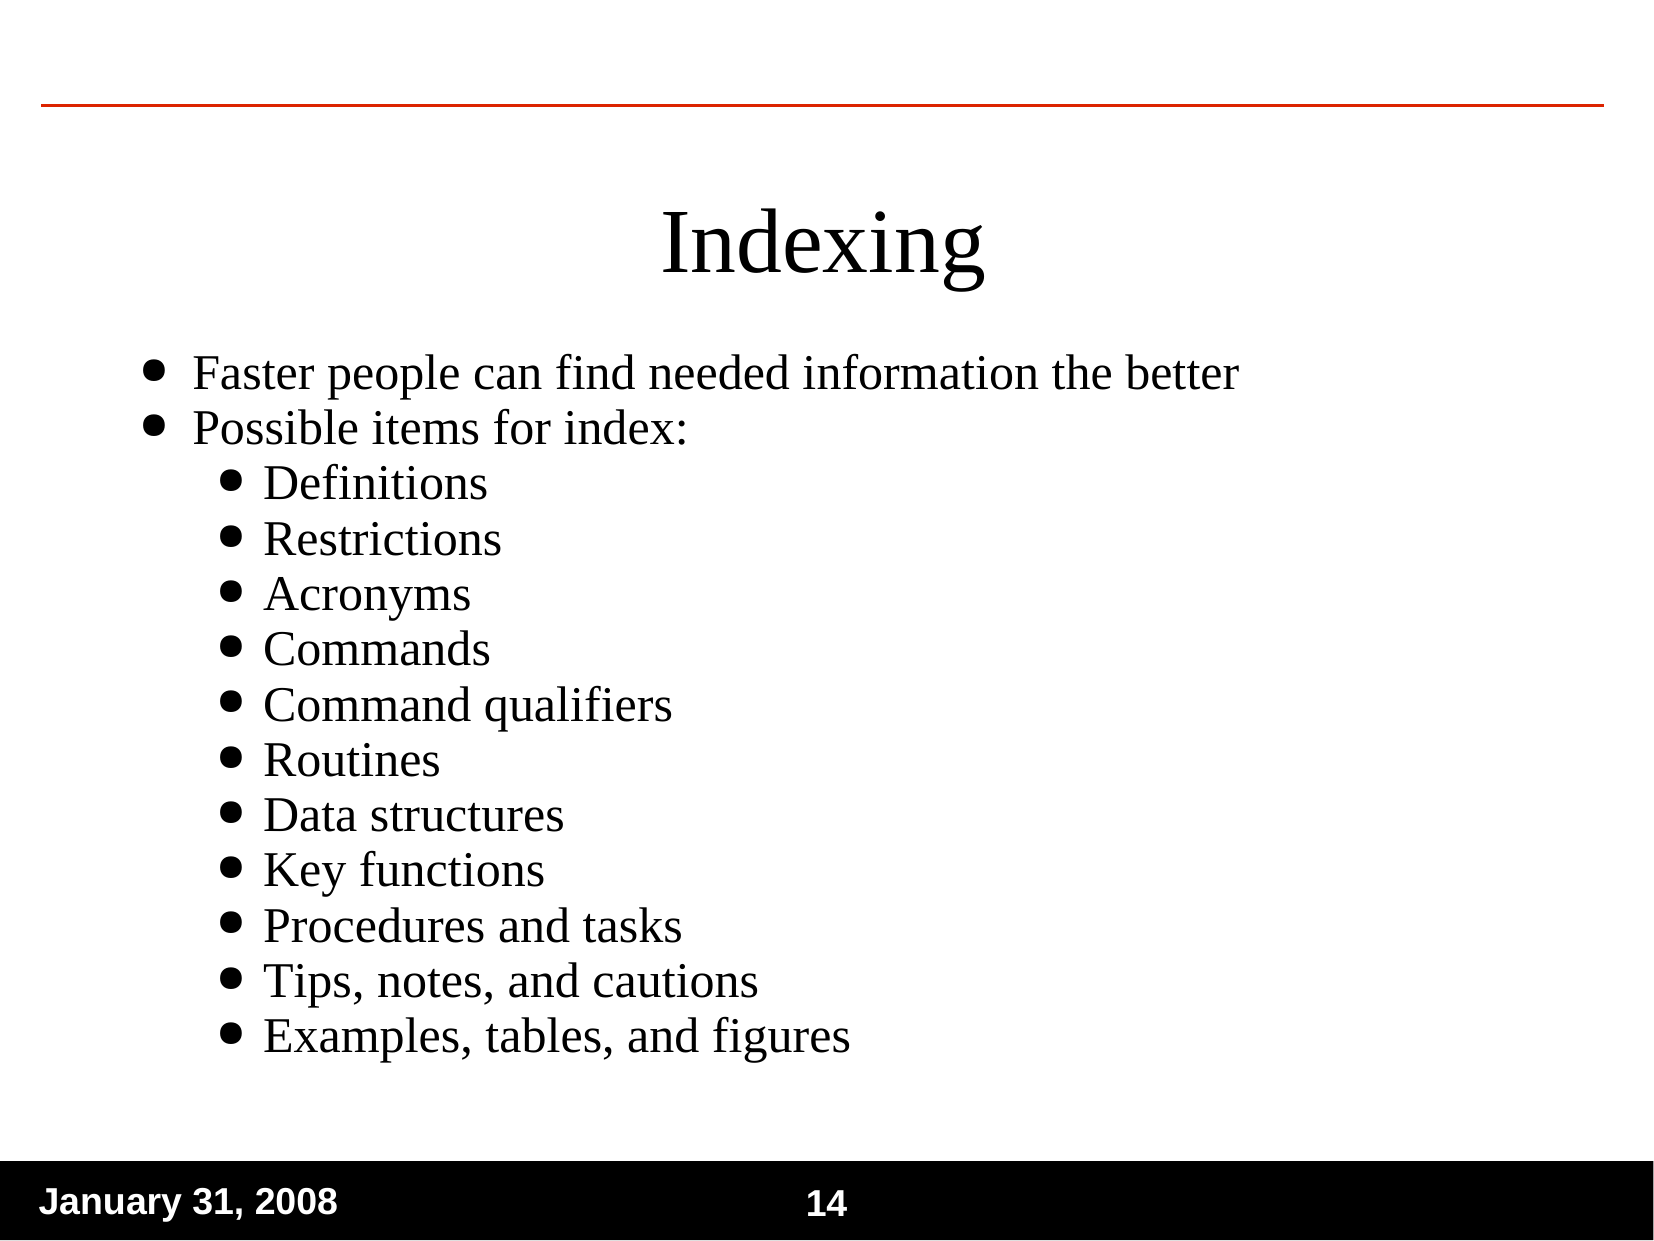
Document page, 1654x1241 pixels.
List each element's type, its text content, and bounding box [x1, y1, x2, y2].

title Indexing [117, 137, 1530, 346]
list Faster people can find needed information the better Possible items for index: Definitions Restrictions Acronyms Commands Command qualifiers Routines Data structures Key functions Procedures and tasks Tips, notes, and cautions Examples, tables, and figures [121, 344, 1534, 1131]
